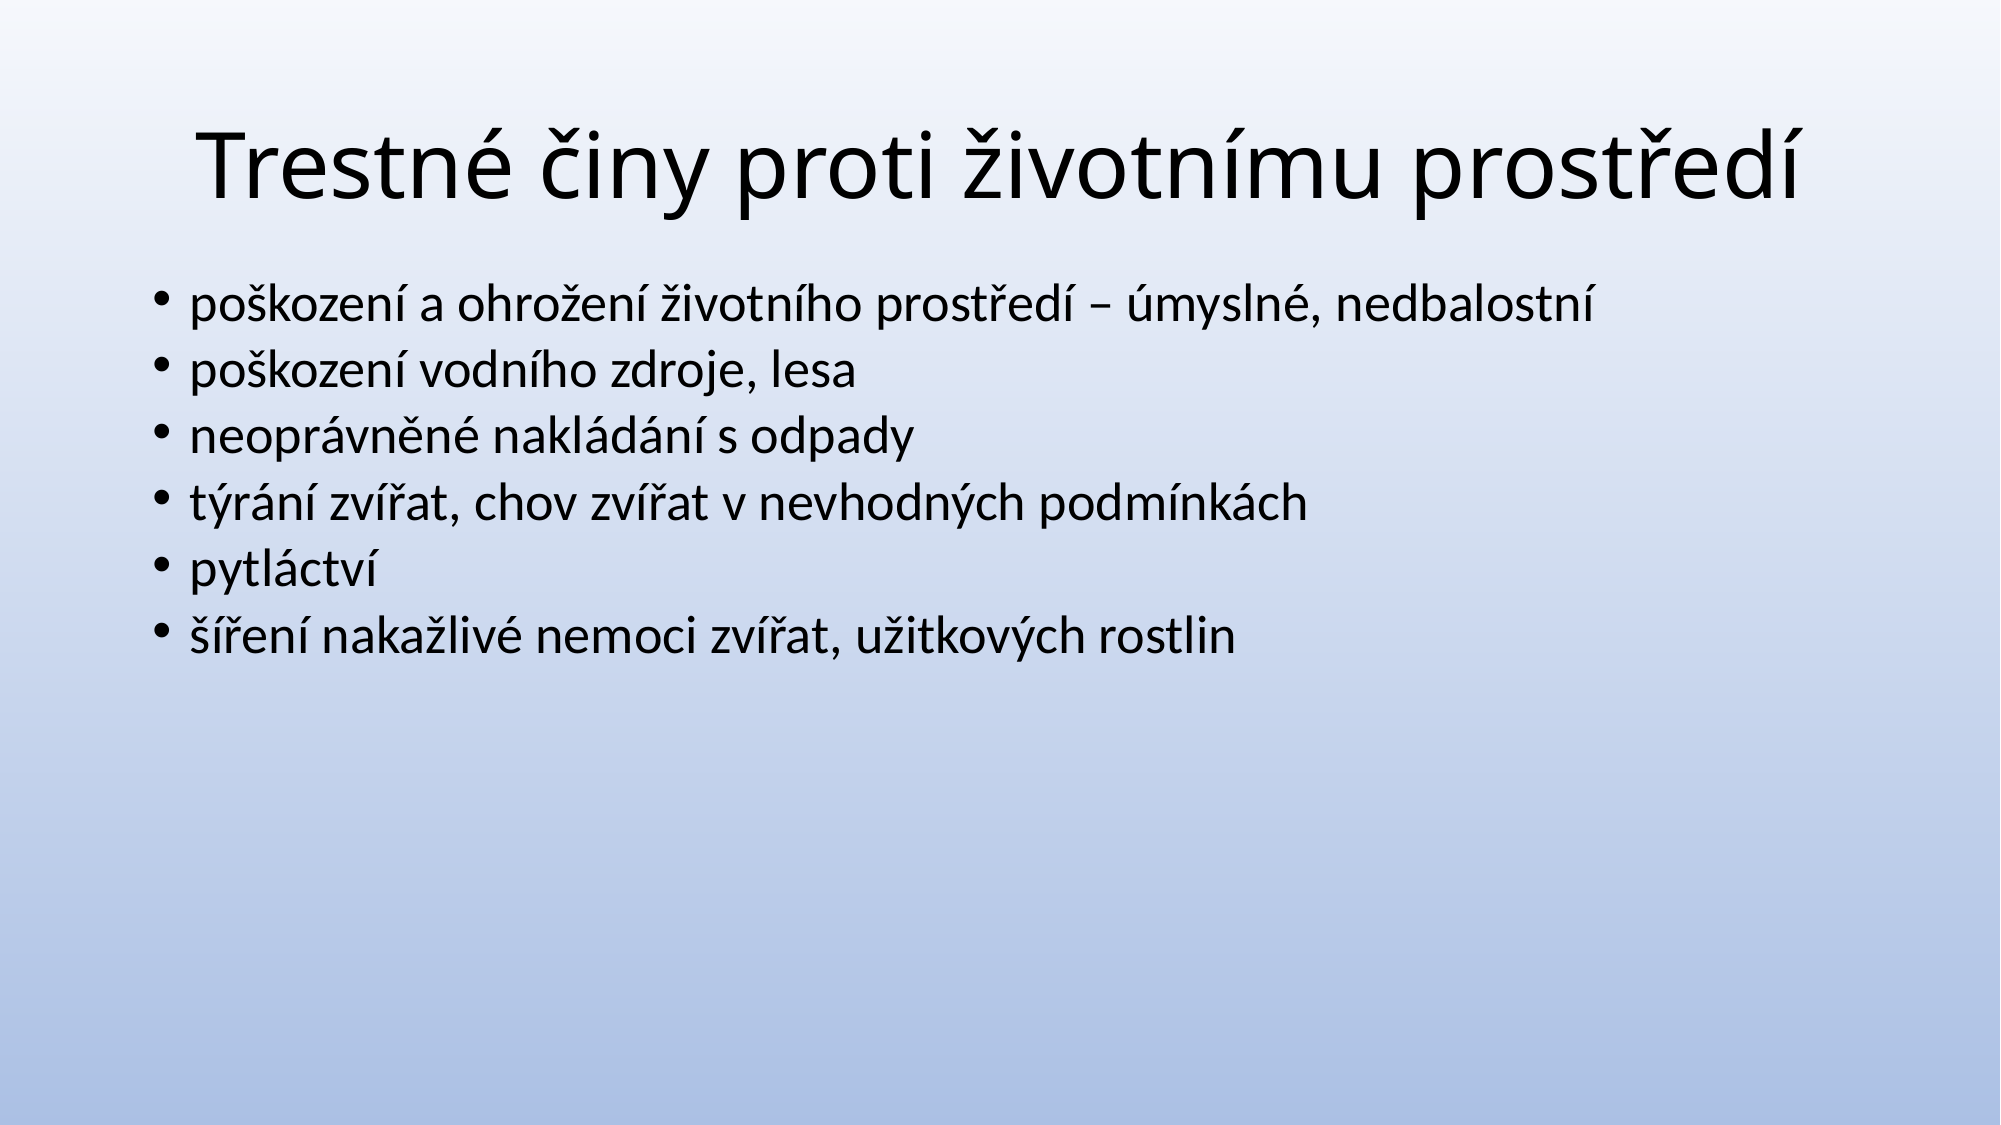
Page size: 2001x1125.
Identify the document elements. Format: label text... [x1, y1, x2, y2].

list poškození a ohrožení životního prostředí – úmyslné, nedbalostní poškození vodního zdroje, lesa neoprávněné nakládání s odpady týrání zvířat, chov zvířat v nevhodných podmínkách pytláctví šíření nakažlivé nemoci zvířat, užitkových rostlin [137, 277, 1863, 1066]
title Trestné činy proti životnímu prostředí [137, 59, 1863, 277]
